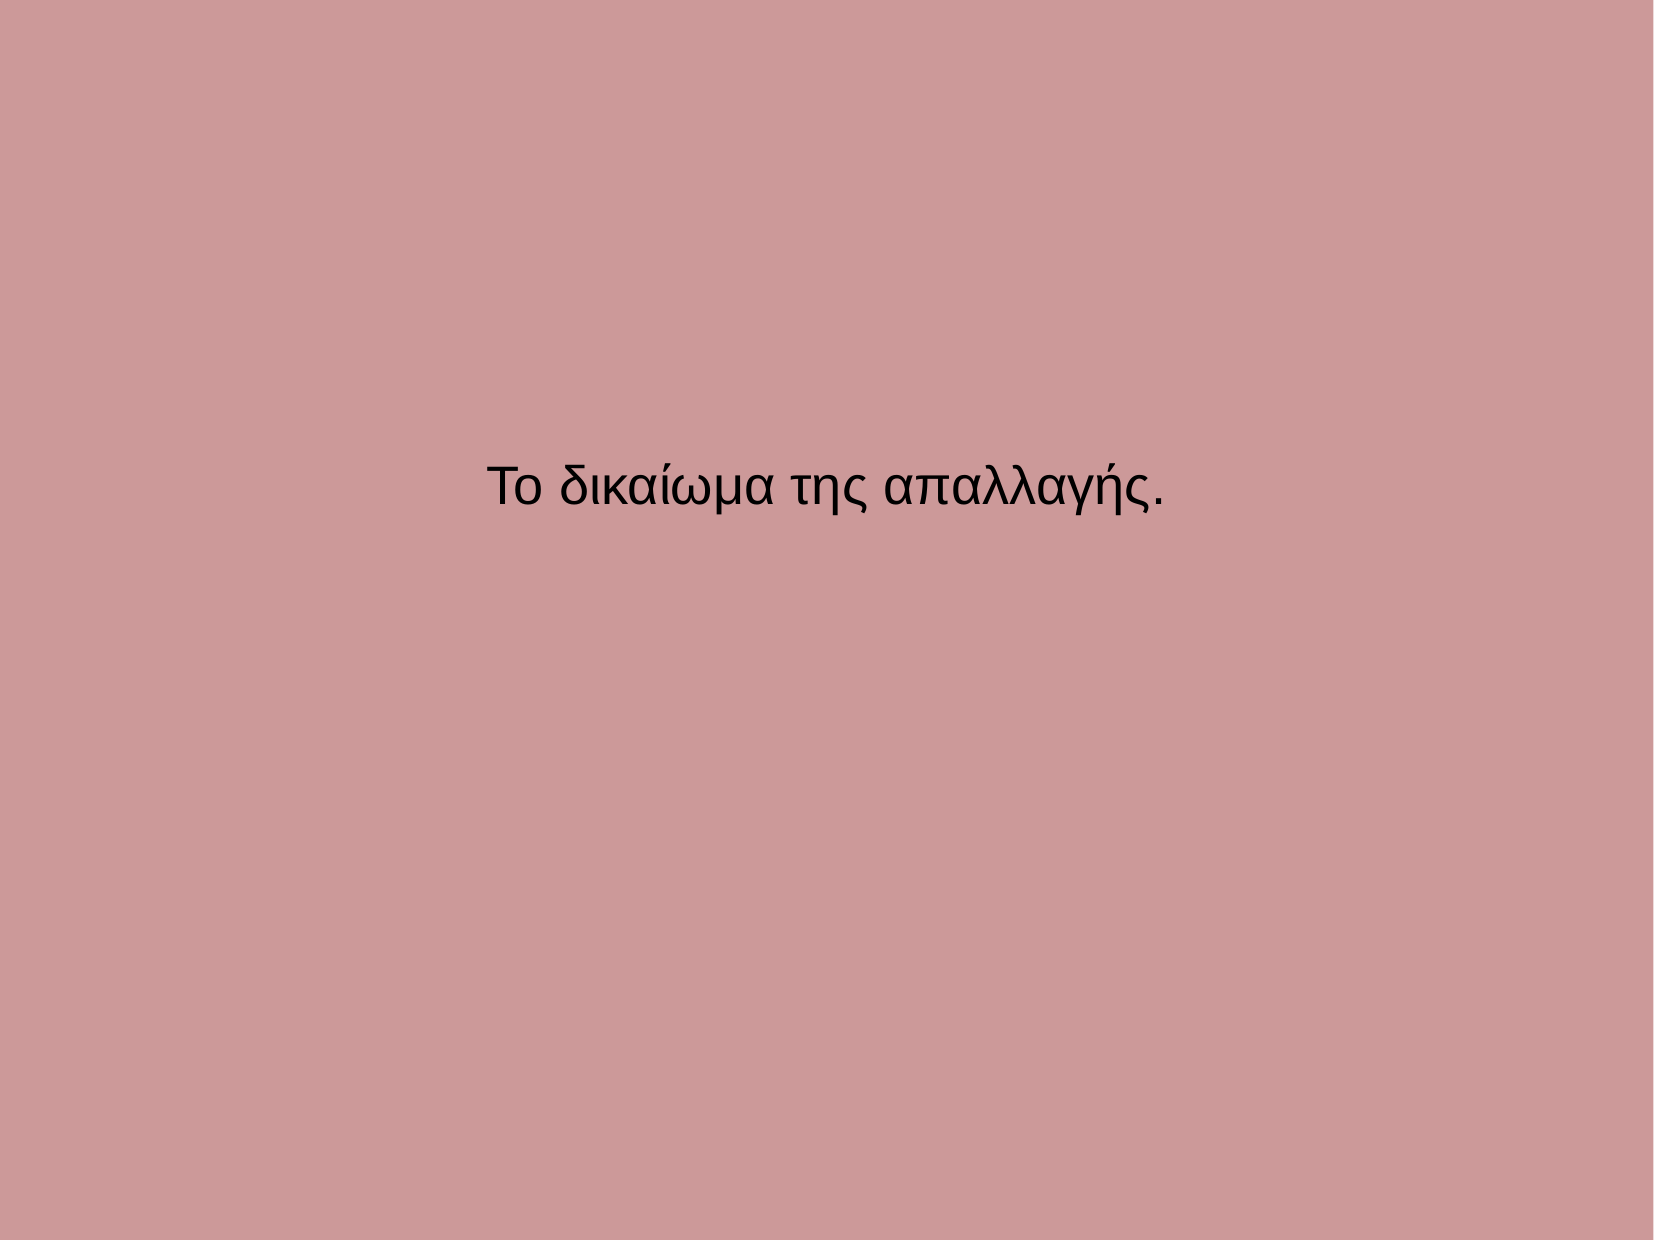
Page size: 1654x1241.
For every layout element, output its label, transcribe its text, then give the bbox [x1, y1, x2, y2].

title Το δικαίωμα της απαλλαγής. [82, 0, 1571, 516]
